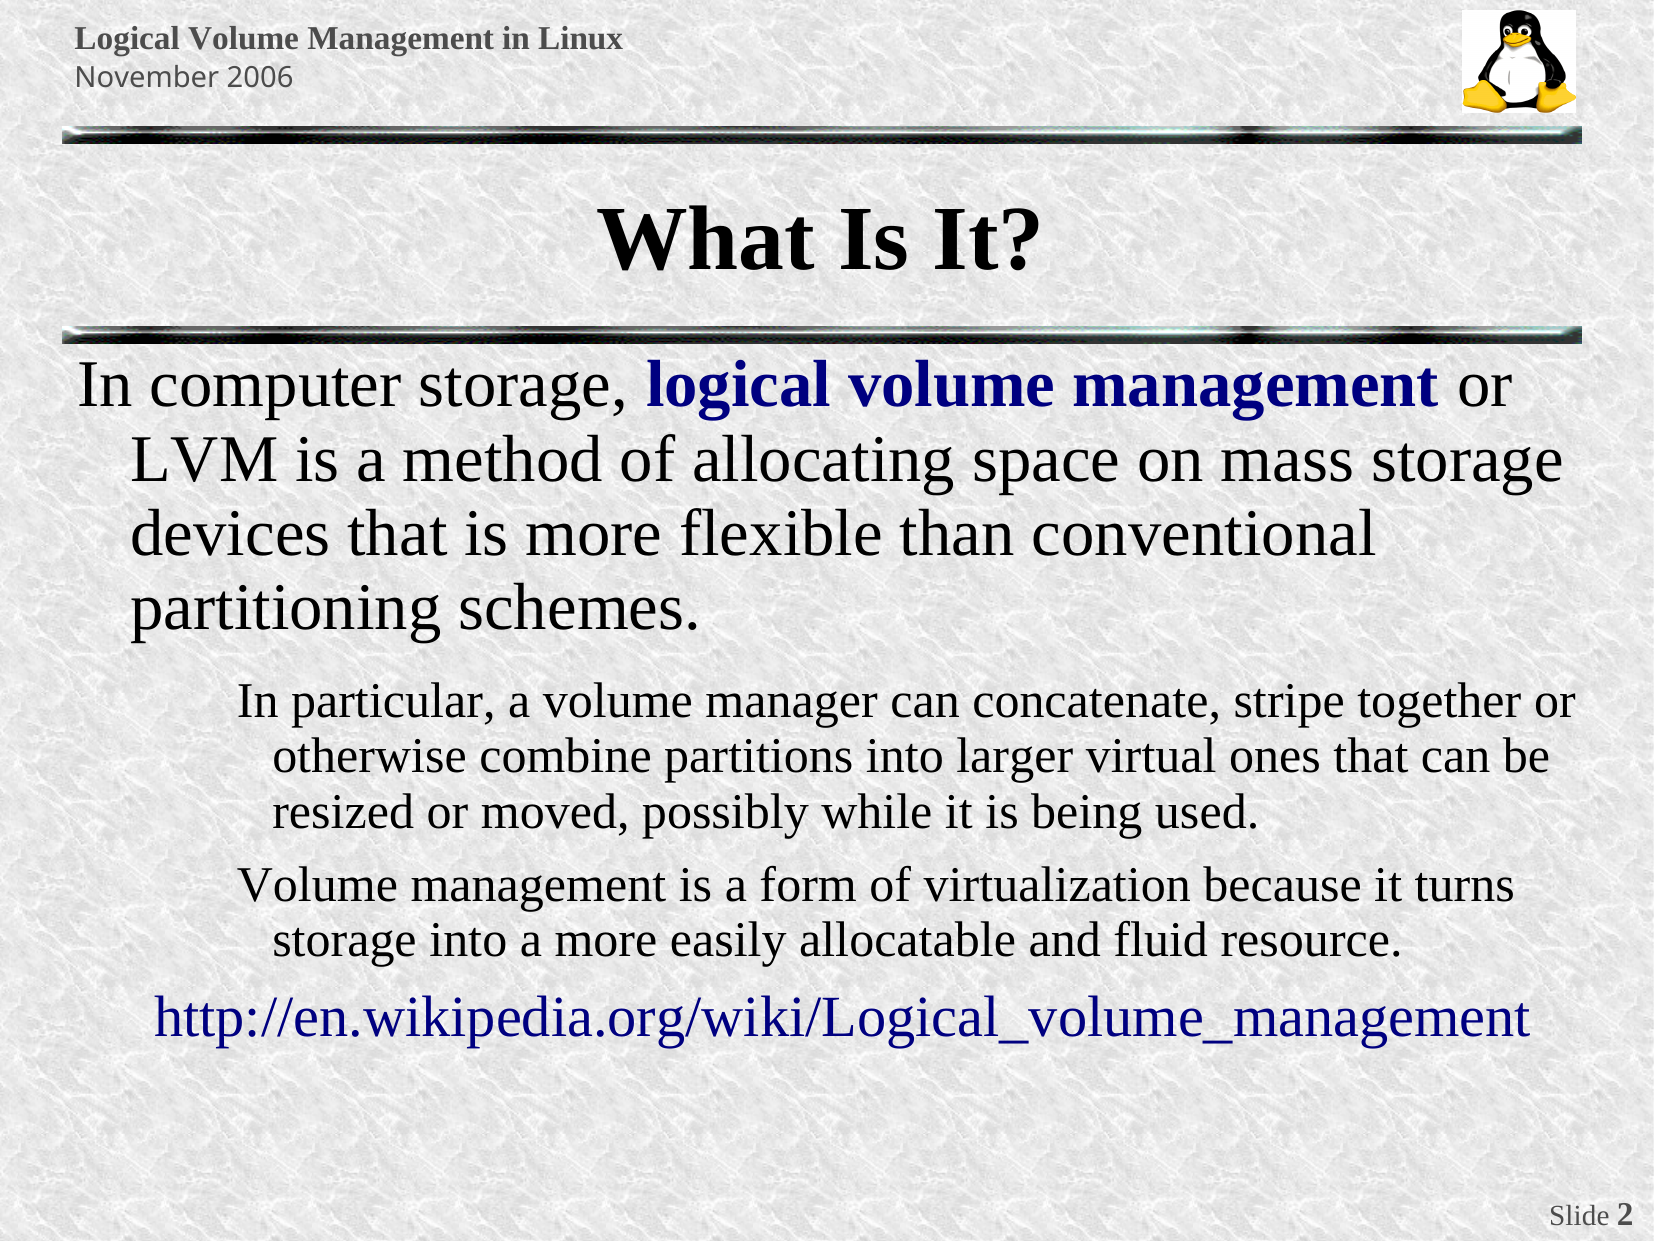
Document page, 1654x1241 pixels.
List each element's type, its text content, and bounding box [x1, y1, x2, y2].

list In computer storage, logical volume management or LVM is a method of allocating space on mass storage devices that is more flexible than conventional partitioning schemes. In particular, a volume manager can concatenate, stripe together or otherwise combine partitions into larger virtual ones that can be resized or moved, possibly while it is being used. Volume management is a form of virtualization because it turns storage into a more easily allocatable and fluid resource. http://en.wikipedia.org/wiki/Logical_volume_management [59, 347, 1582, 1218]
title What Is It? [59, 156, 1582, 320]
picture [0, 0, 1654, 1241]
